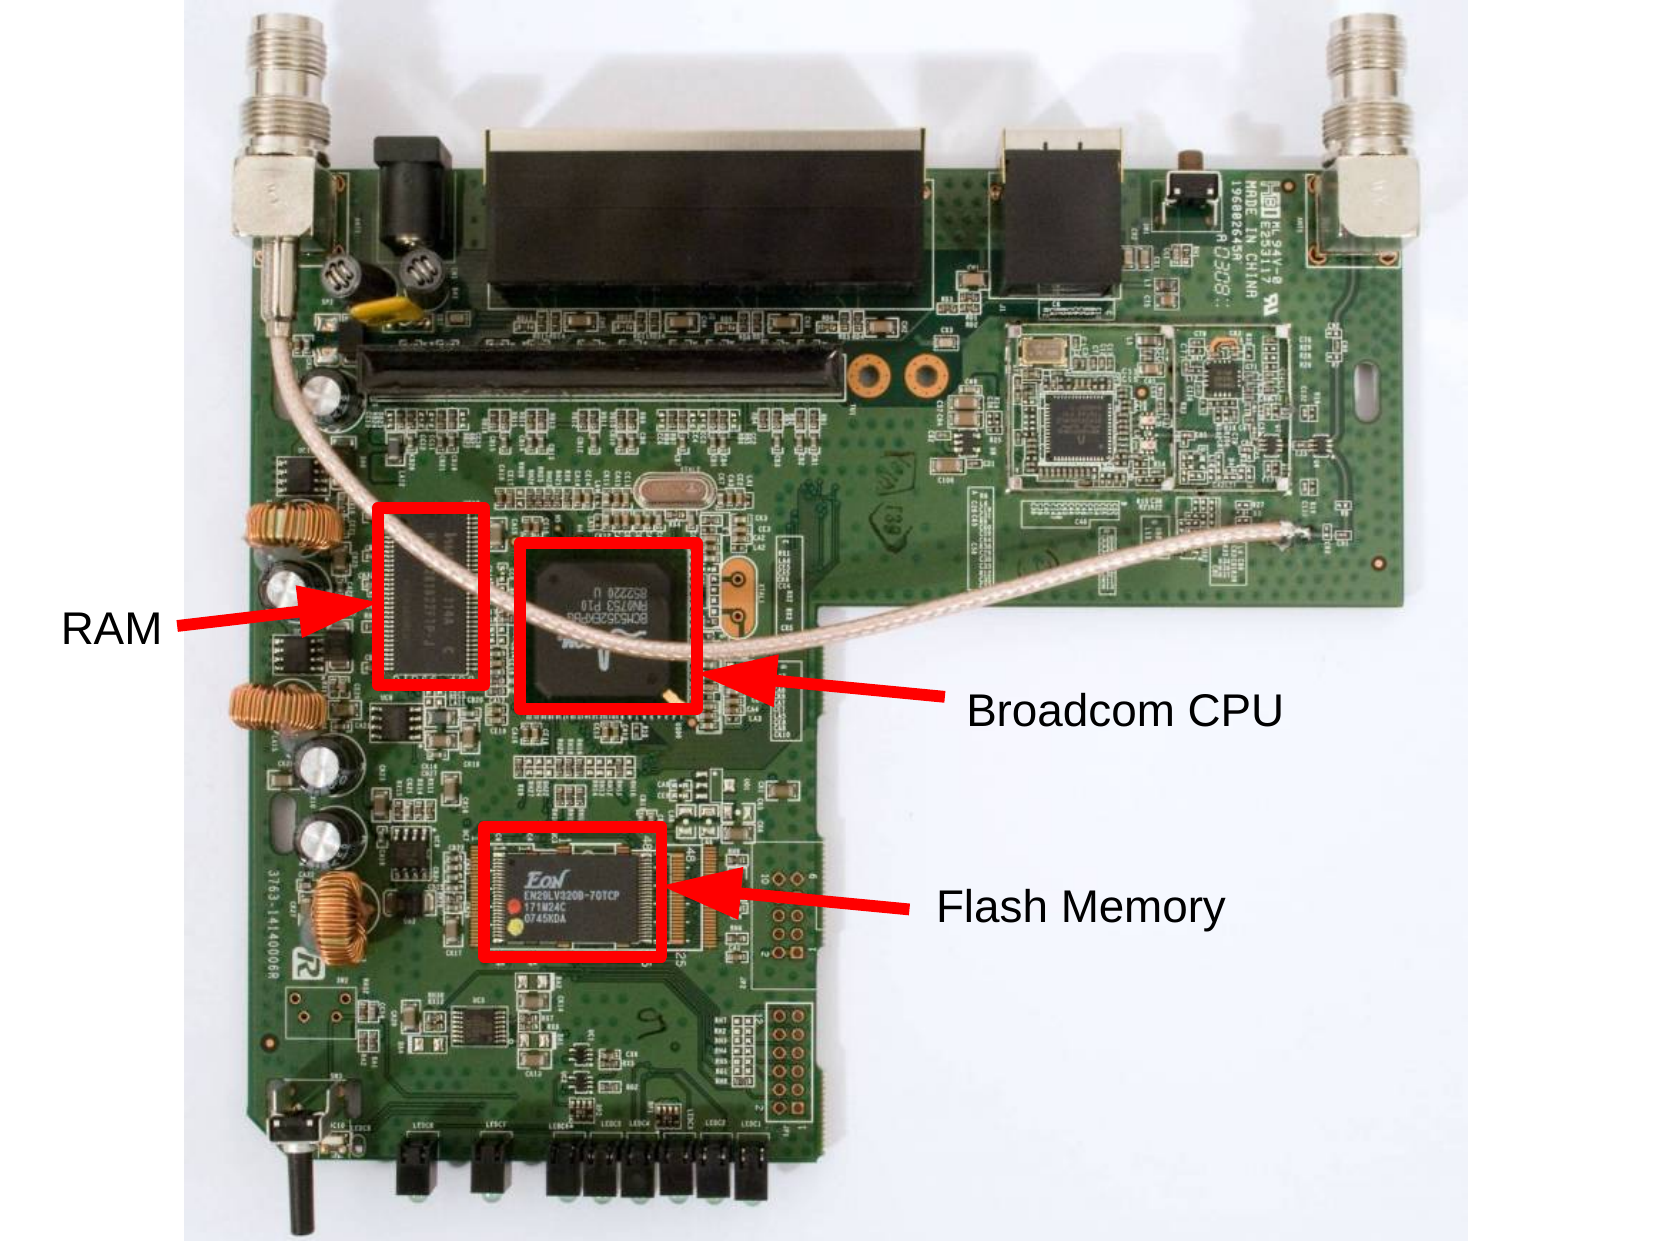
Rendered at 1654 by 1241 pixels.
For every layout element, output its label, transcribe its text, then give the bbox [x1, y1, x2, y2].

picture [384, 514, 478, 679]
picture [184, 0, 1468, 1241]
text_box Broadcom CPU [951, 678, 1300, 745]
text_box Flash Memory [921, 874, 1242, 941]
text_box RAM [46, 595, 178, 662]
